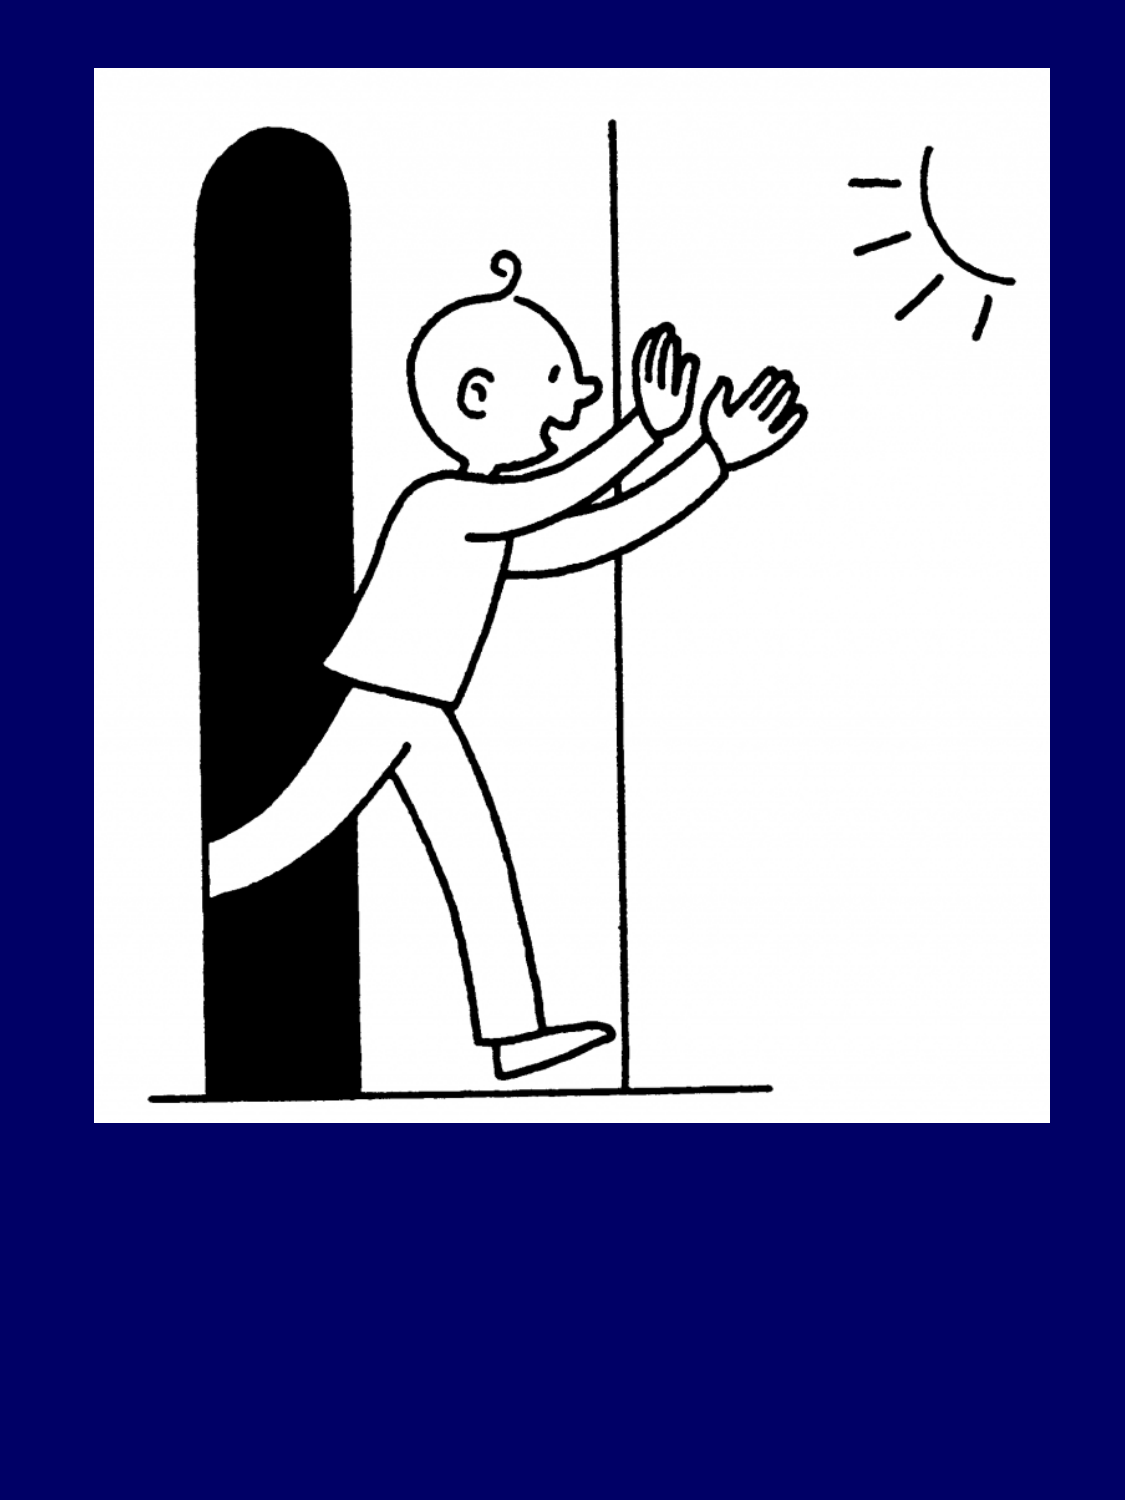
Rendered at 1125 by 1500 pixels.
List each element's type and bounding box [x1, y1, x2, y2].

picture [94, 68, 1050, 1123]
